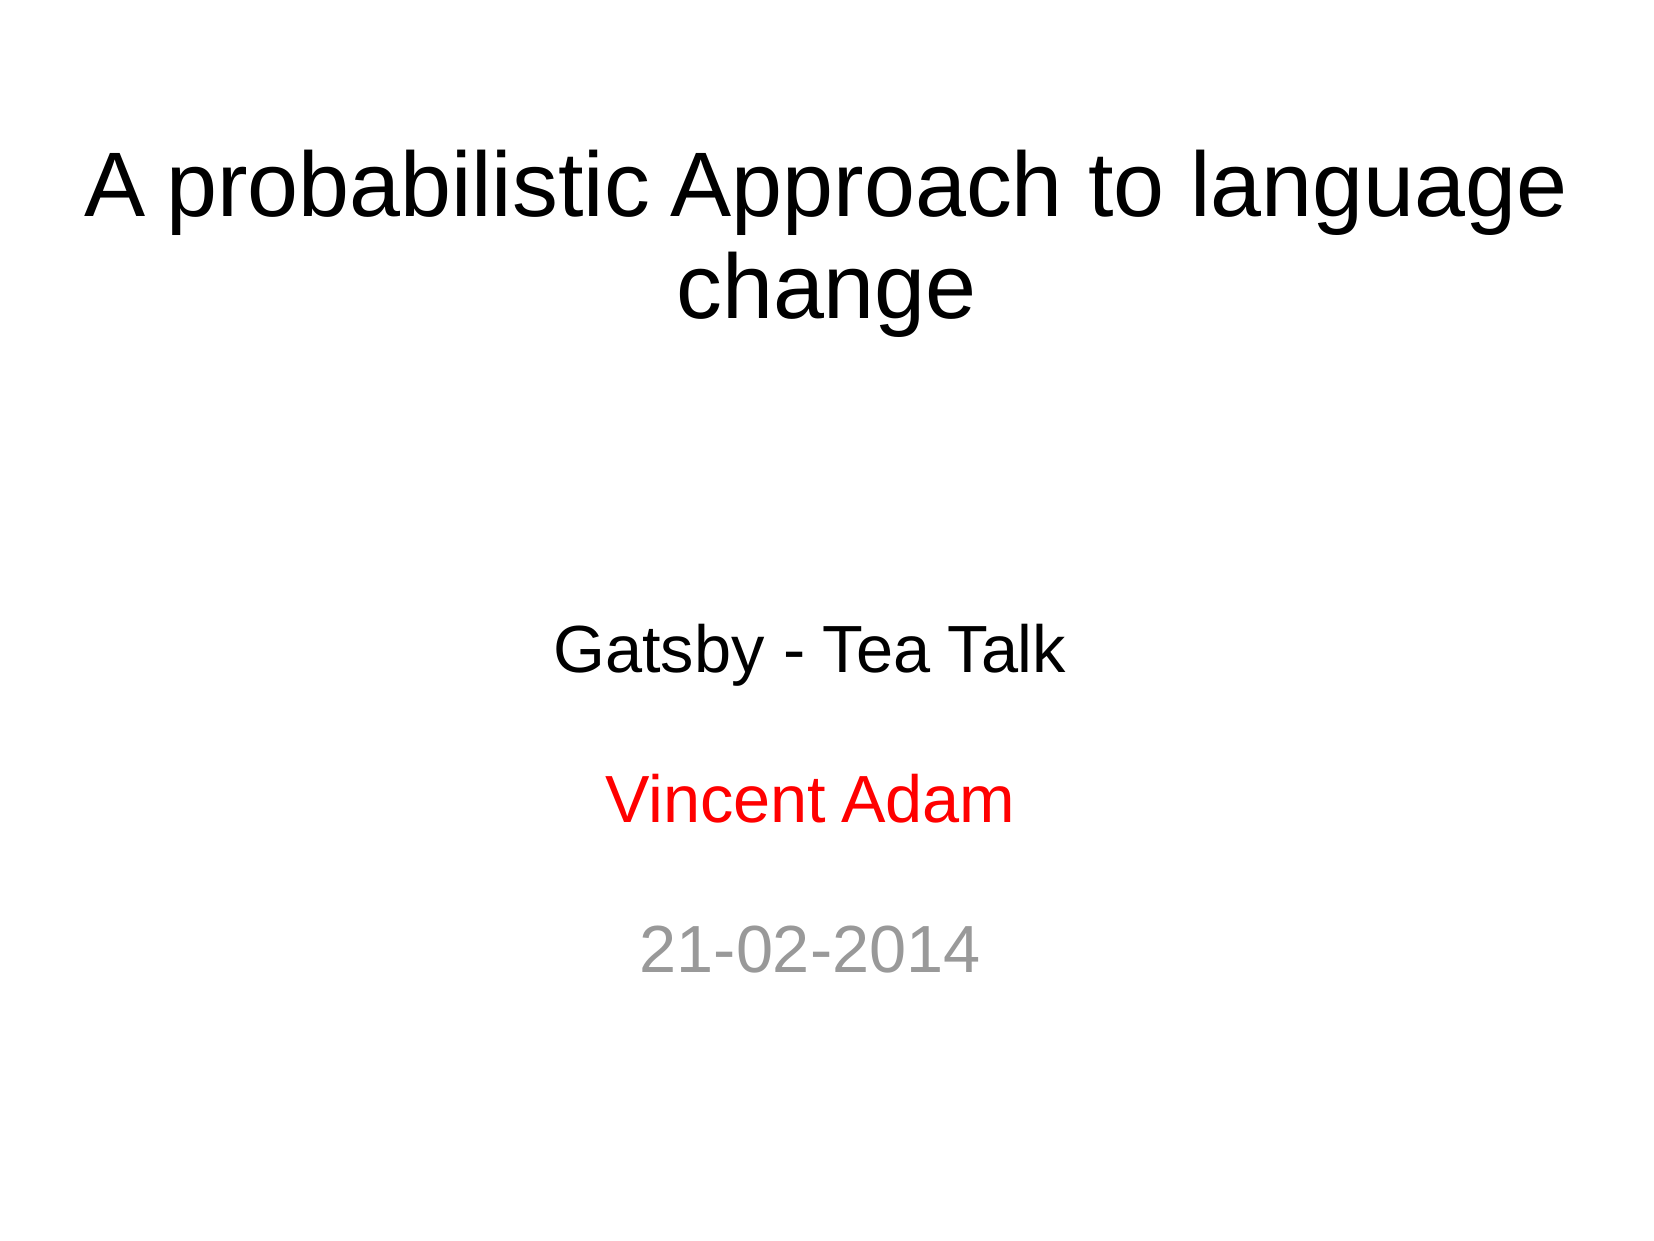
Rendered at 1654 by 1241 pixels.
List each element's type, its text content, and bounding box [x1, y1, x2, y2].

title A probabilistic Approach to language change [82, 132, 1571, 340]
subtitle Gatsby - Tea Talk Vincent Adam 21-02-2014 [82, 290, 1538, 1010]
